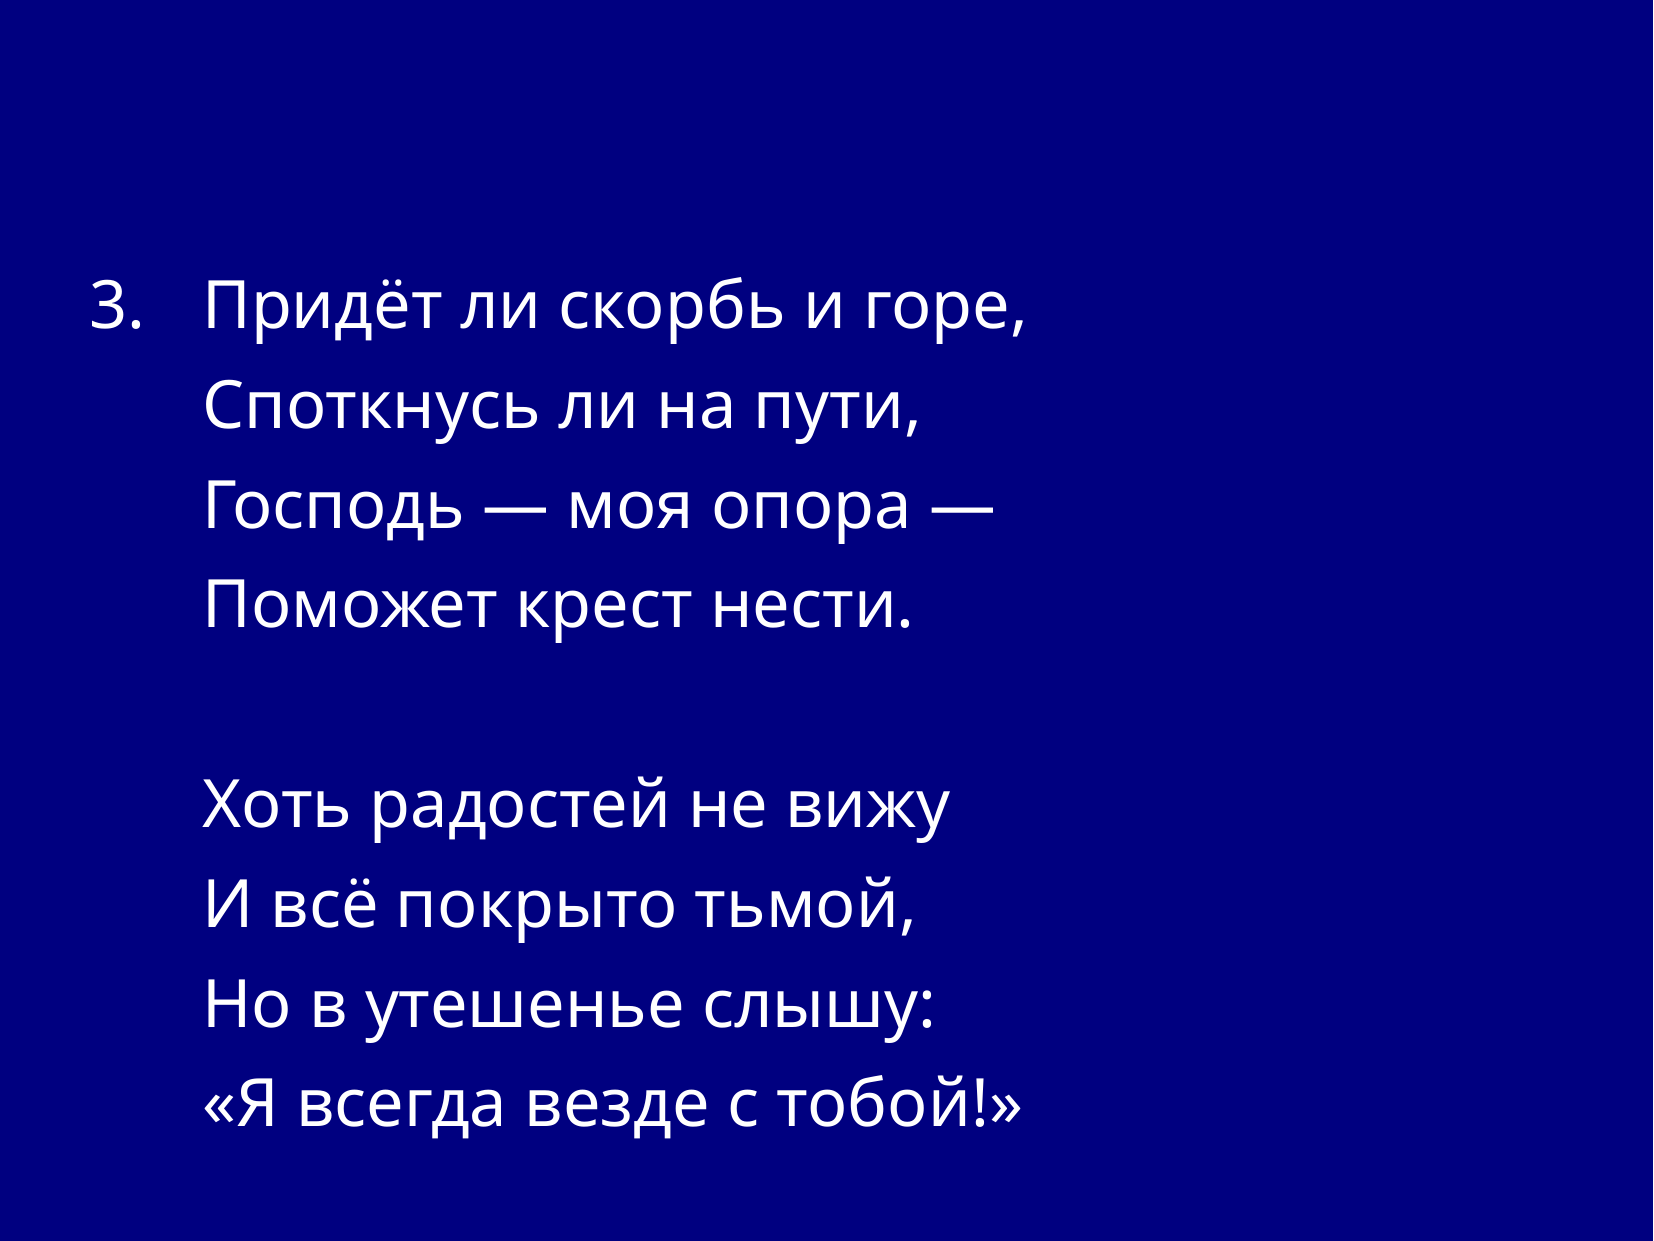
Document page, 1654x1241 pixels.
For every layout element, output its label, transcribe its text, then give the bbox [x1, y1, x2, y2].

text_box 3. Придёт ли скорбь и горе, Споткнусь ли на пути, Господь — моя опора — Поможет крест нести. Хоть радостей не вижу И всё покрыто тьмой, Но в утешенье слышу: «Я всегда везде с тобой!» [75, 150, 1576, 1163]
